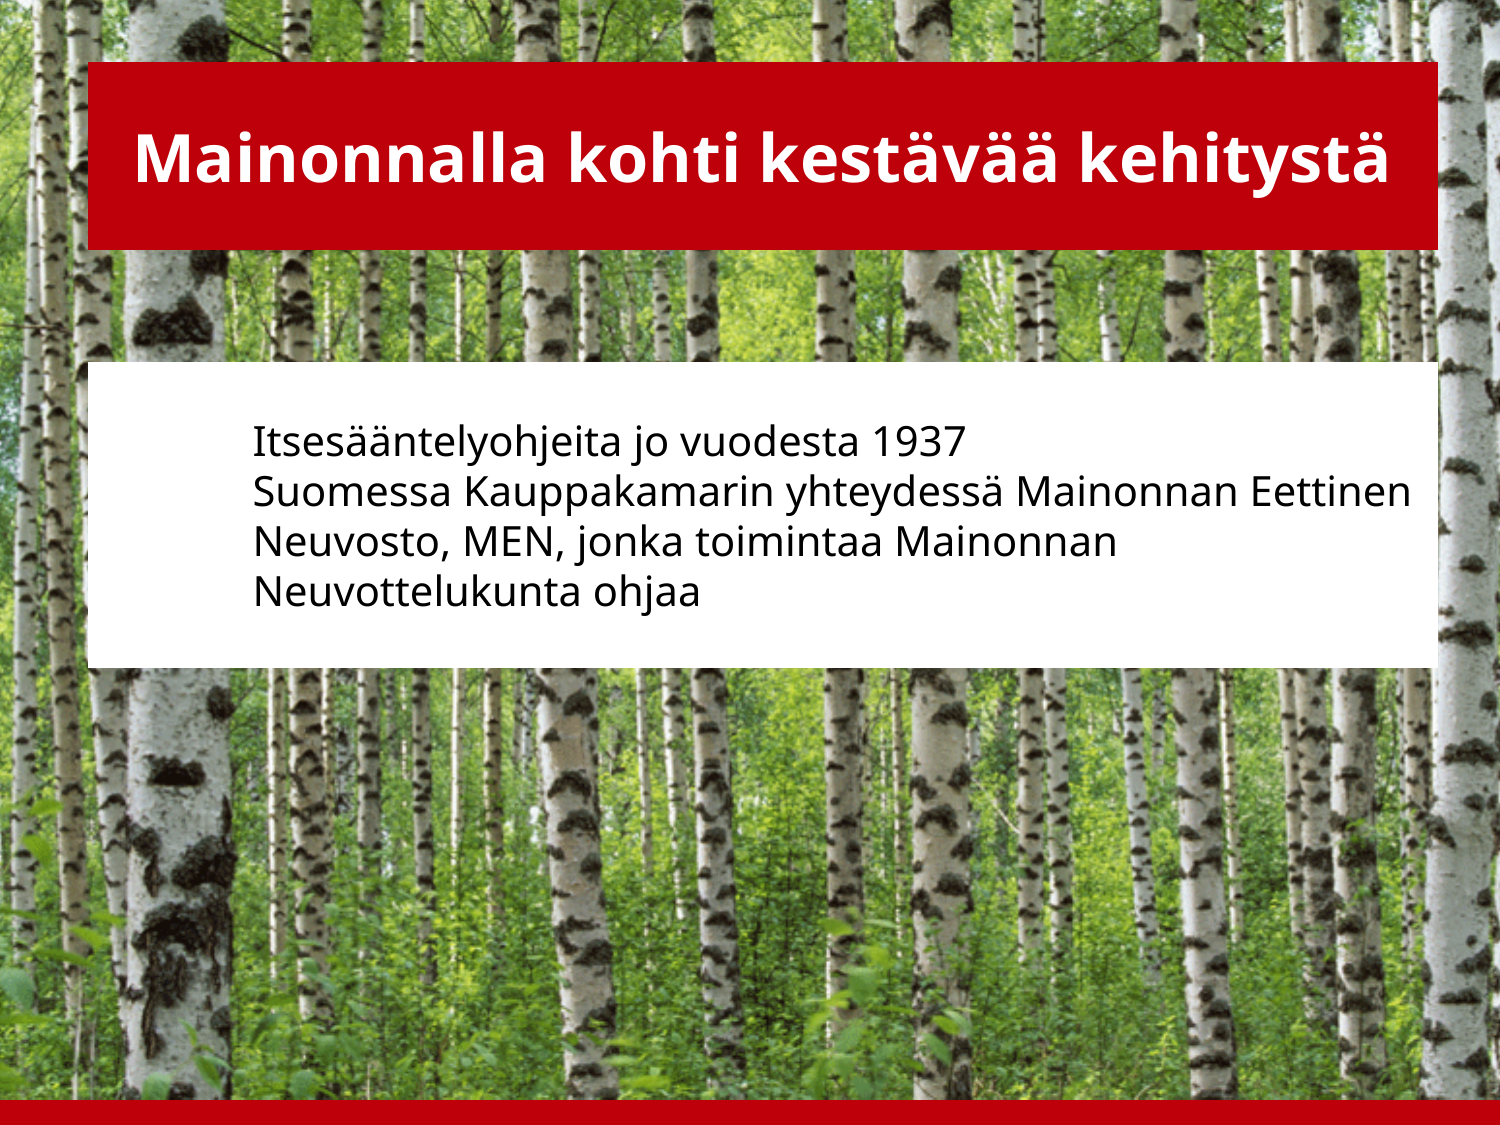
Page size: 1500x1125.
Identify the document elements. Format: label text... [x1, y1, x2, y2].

text_box Itsesääntelyohjeita jo vuodesta 1937 Suomessa Kauppakamarin yhteydessä Mainonnan Eettinen Neuvosto, MEN, jonka toimintaa Mainonnan Neuvottelukunta ohjaa [88, 362, 1438, 668]
text_box Mainonnalla kohti kestävää kehitystä [88, 62, 1438, 250]
picture [0, 0, 1500, 1101]
